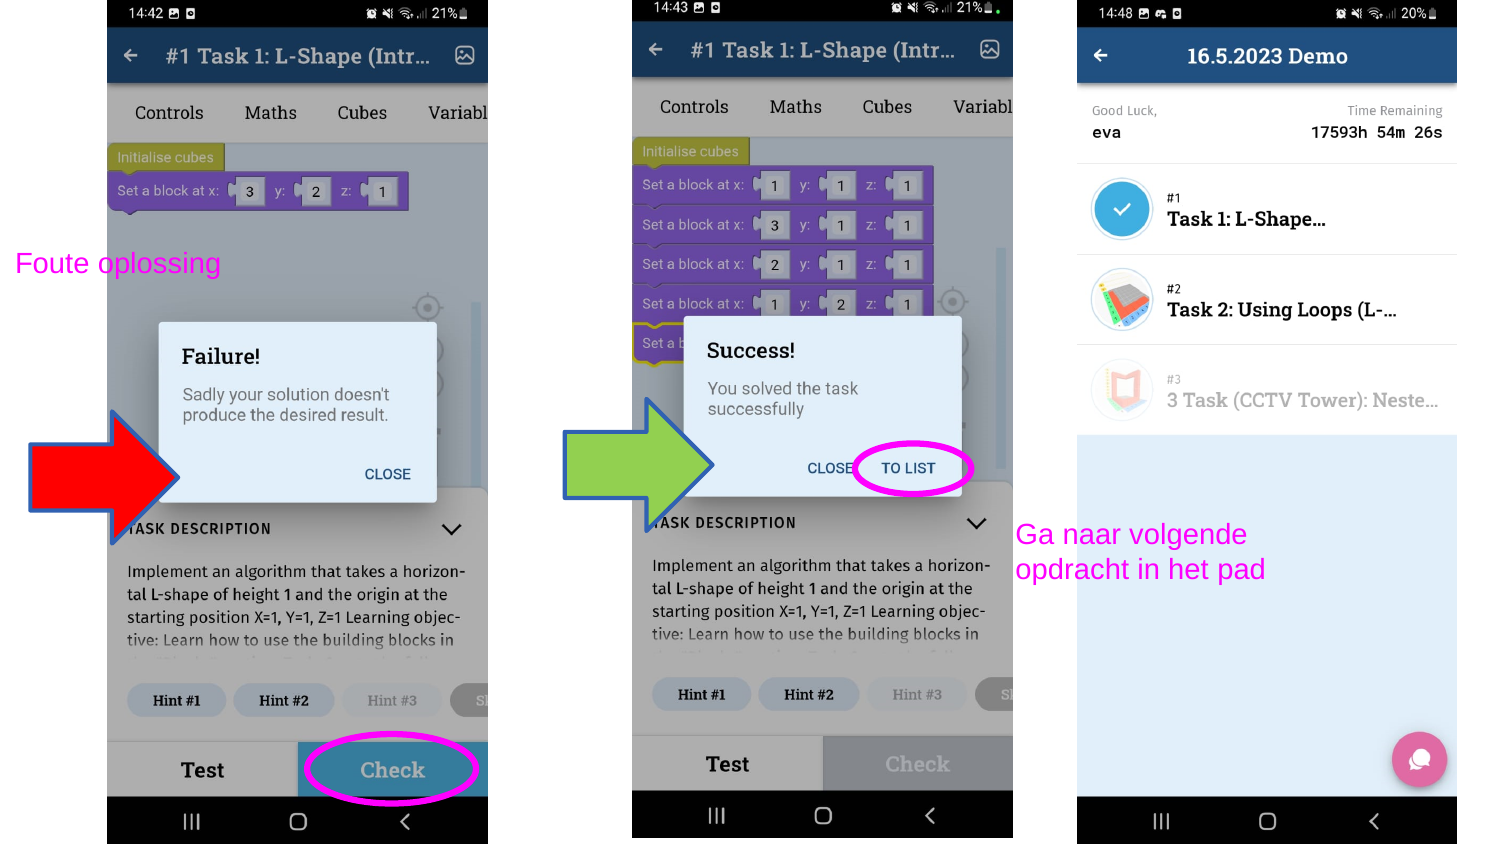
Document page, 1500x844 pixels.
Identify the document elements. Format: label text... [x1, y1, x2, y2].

text_box [564, 398, 713, 532]
text_box [30, 411, 179, 544]
text_box Foute oplossing [0, 236, 308, 288]
picture [107, 0, 488, 844]
picture [1077, 0, 1457, 844]
text_box Ga naar volgende opdracht in het pad [1000, 507, 1308, 594]
picture [632, 0, 1013, 838]
